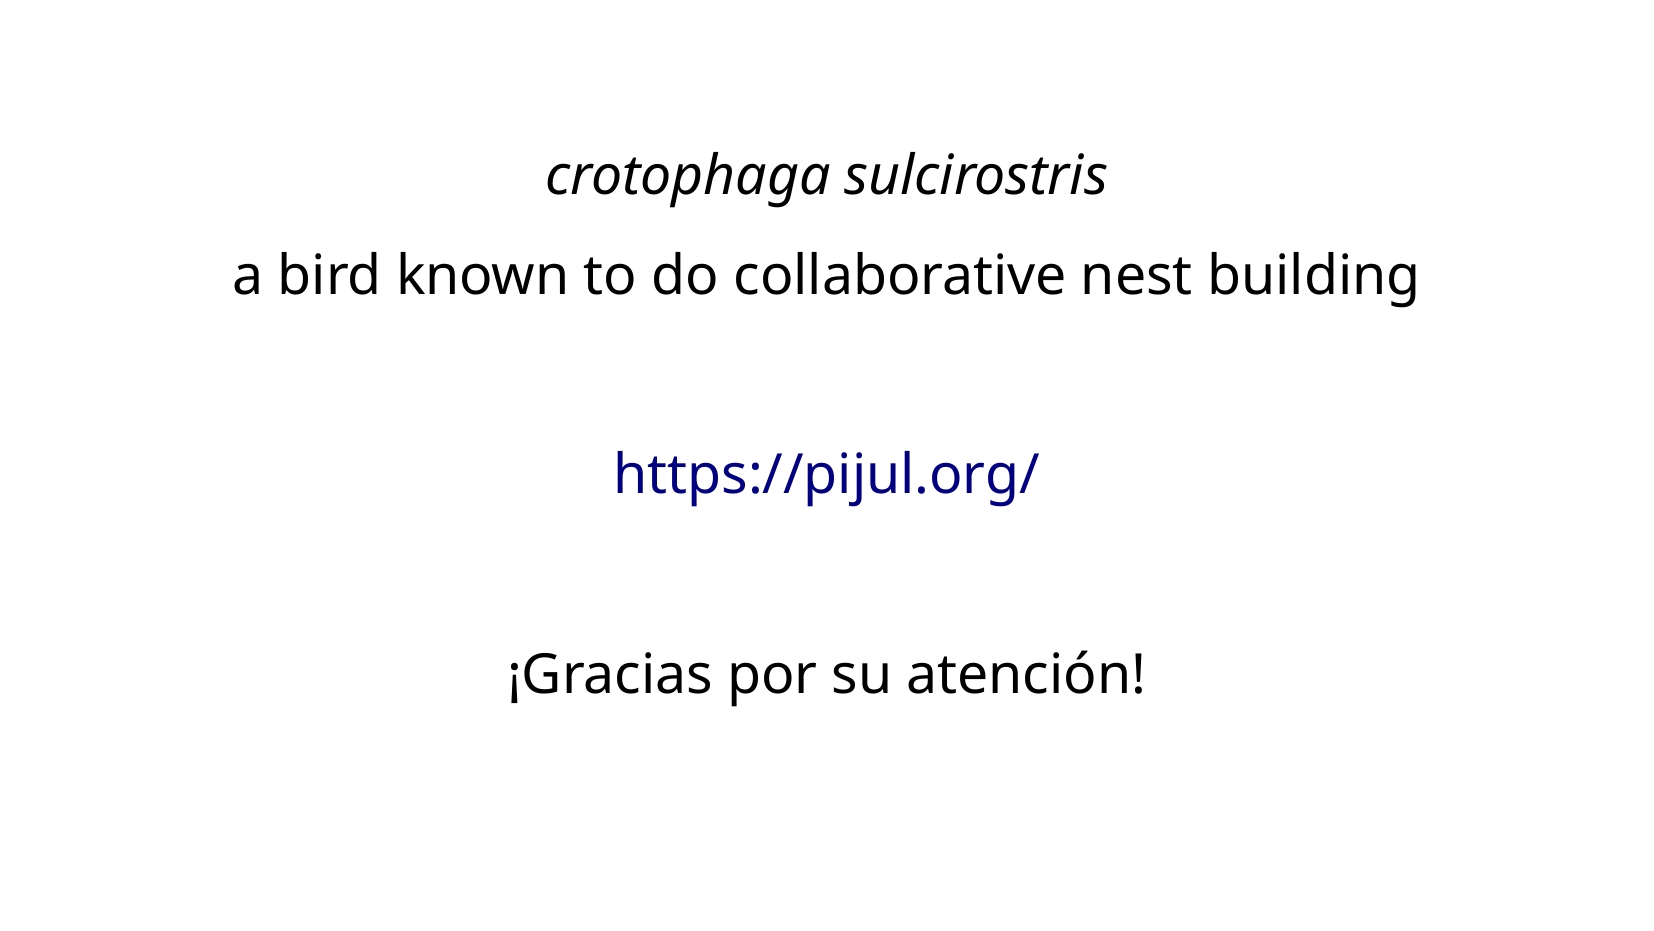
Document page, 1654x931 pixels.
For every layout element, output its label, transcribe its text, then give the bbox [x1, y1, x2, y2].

list crotophaga sulcirostris a bird known to do collaborative nest building https://pijul.org/ ¡Gracias por su atención! [82, 135, 1571, 716]
